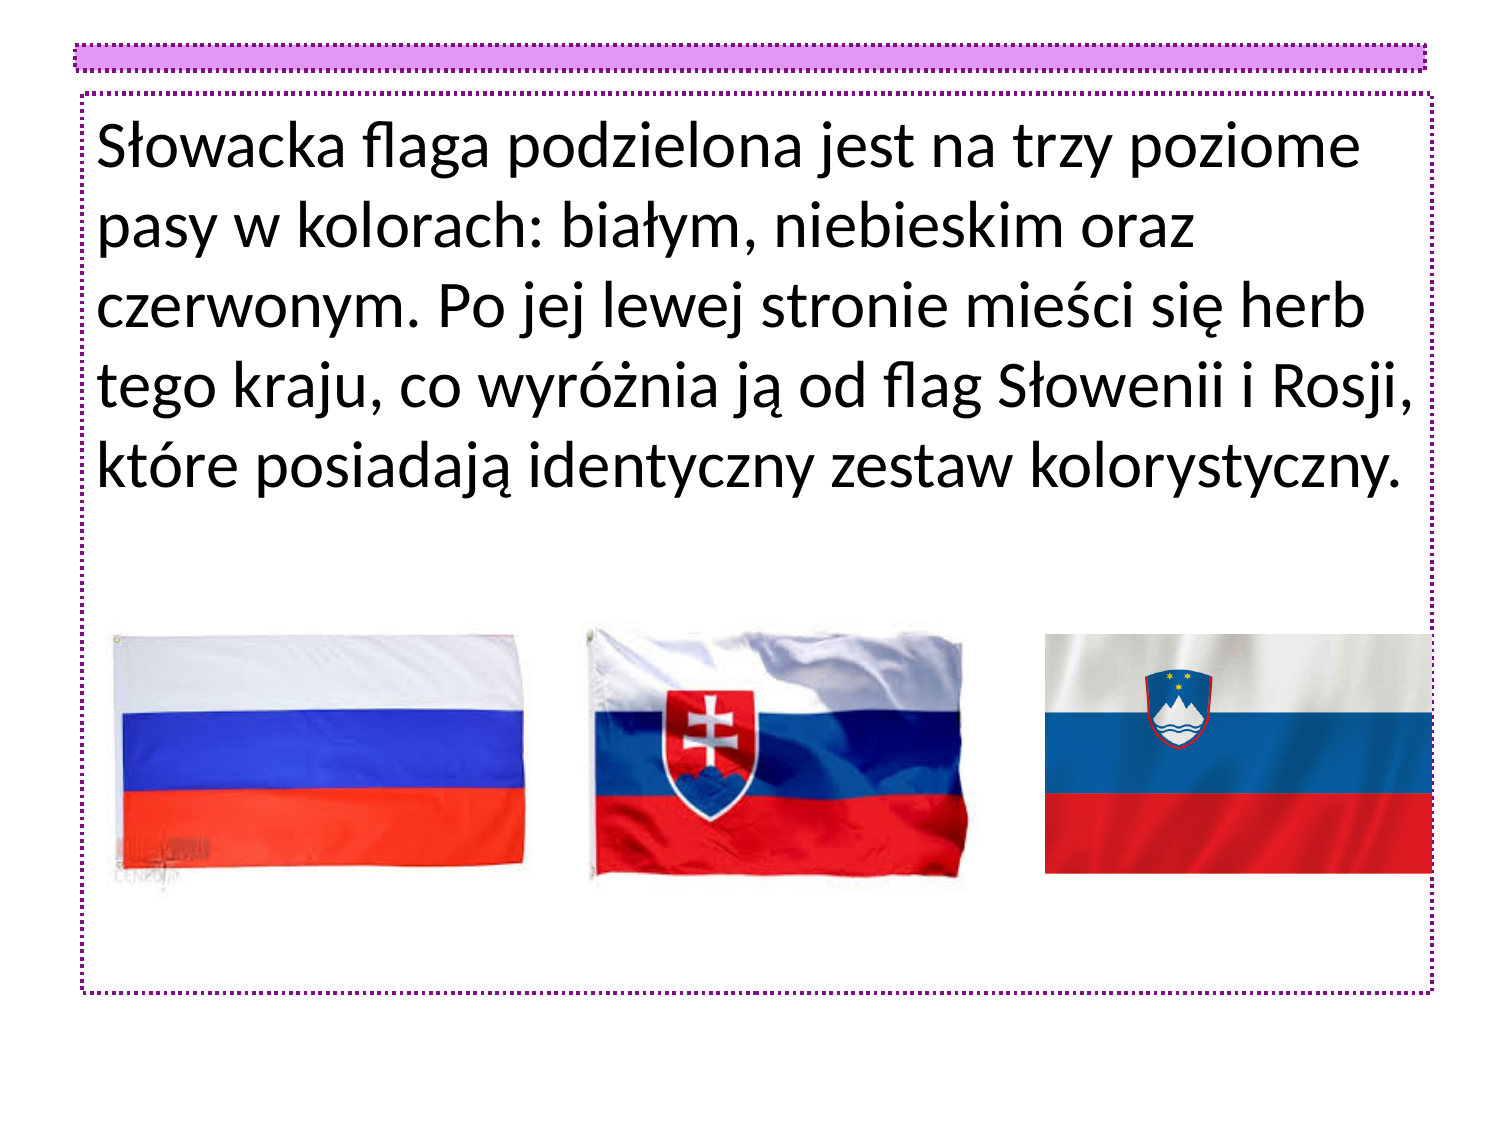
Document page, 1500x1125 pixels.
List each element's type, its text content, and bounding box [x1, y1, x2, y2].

picture [551, 594, 993, 910]
picture [106, 610, 535, 898]
list Słowacka flaga podzielona jest na trzy poziome pasy w kolorach: białym, niebieskim oraz czerwonym. Po jej lewej stronie mieści się herb tego kraju, co wyróżnia ją od flag Słowenii i Rosji, które posiadają identyczny zestaw kolorystyczny. [82, 93, 1432, 994]
picture [1045, 634, 1432, 875]
title [75, 45, 1425, 71]
